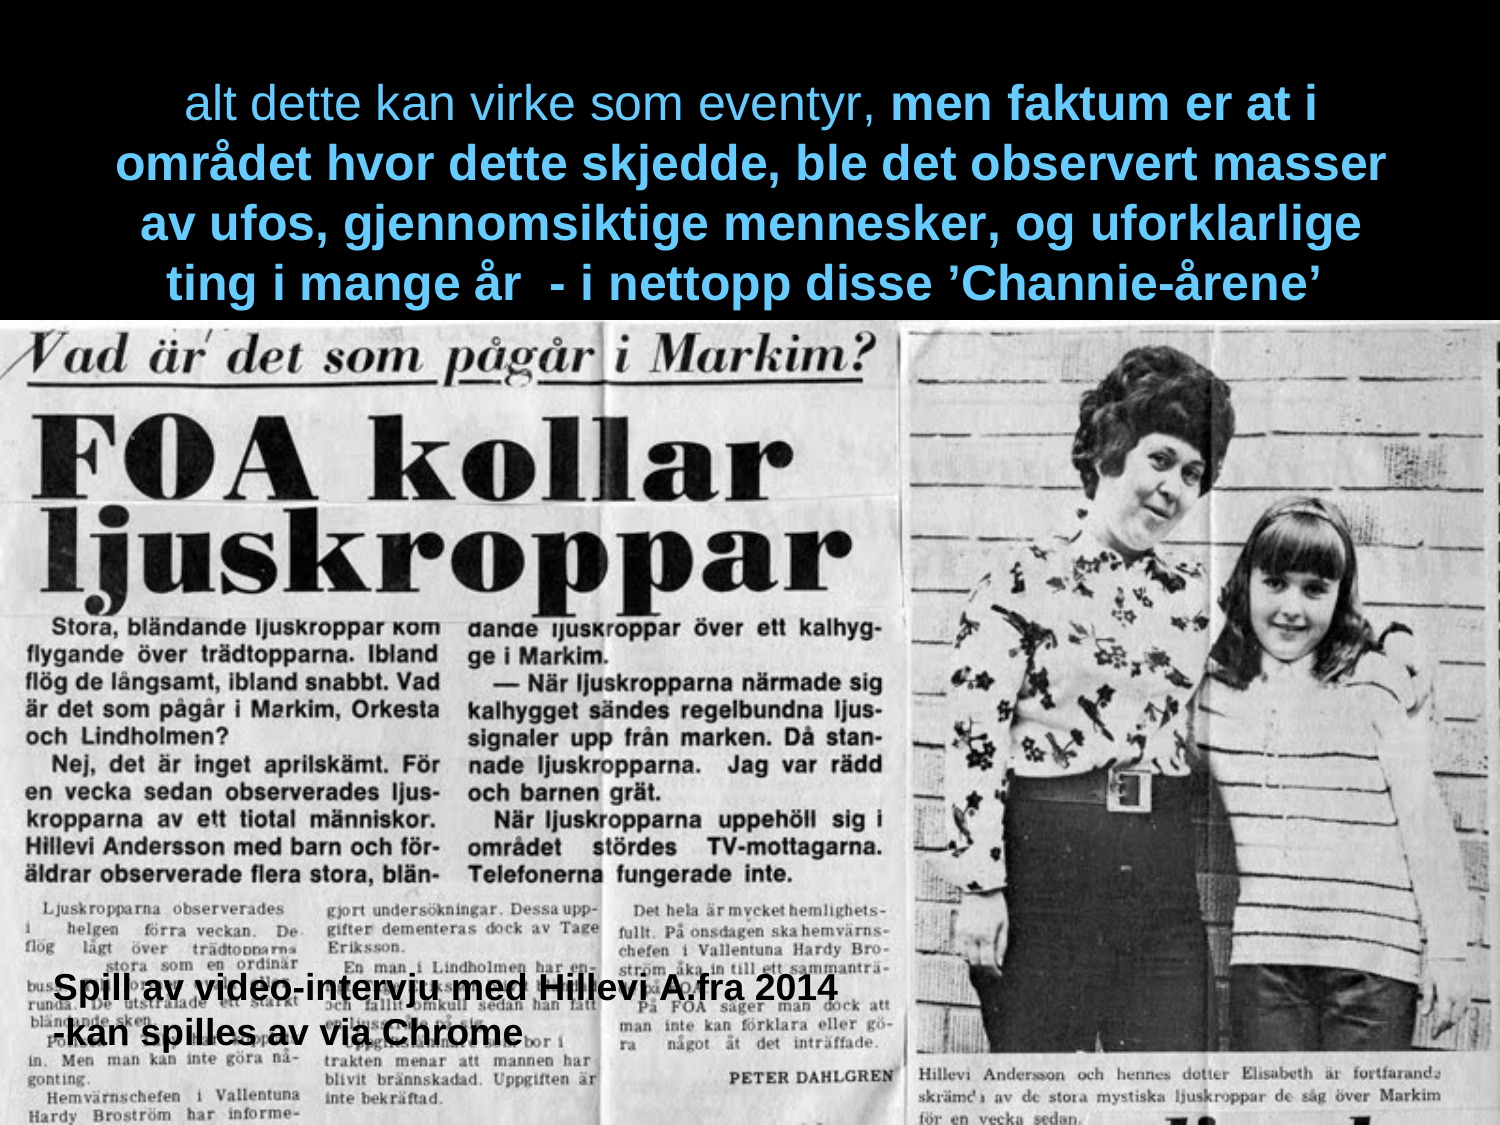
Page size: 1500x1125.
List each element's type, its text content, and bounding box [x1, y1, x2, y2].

text_box Spill av video-intervju med Hillevi A.fra 2014 -kan spilles av via Chrome [38, 955, 854, 1061]
title alt dette kan virke som eventyr, men faktum er at i området hvor dette skjedde, ble det observert masser av ufos, gjennomsiktige mennesker, og uforklarlige ting i mange år - i nettopp disse ’Channie-årene’ [76, 66, 1427, 254]
picture [0, 320, 1500, 1125]
